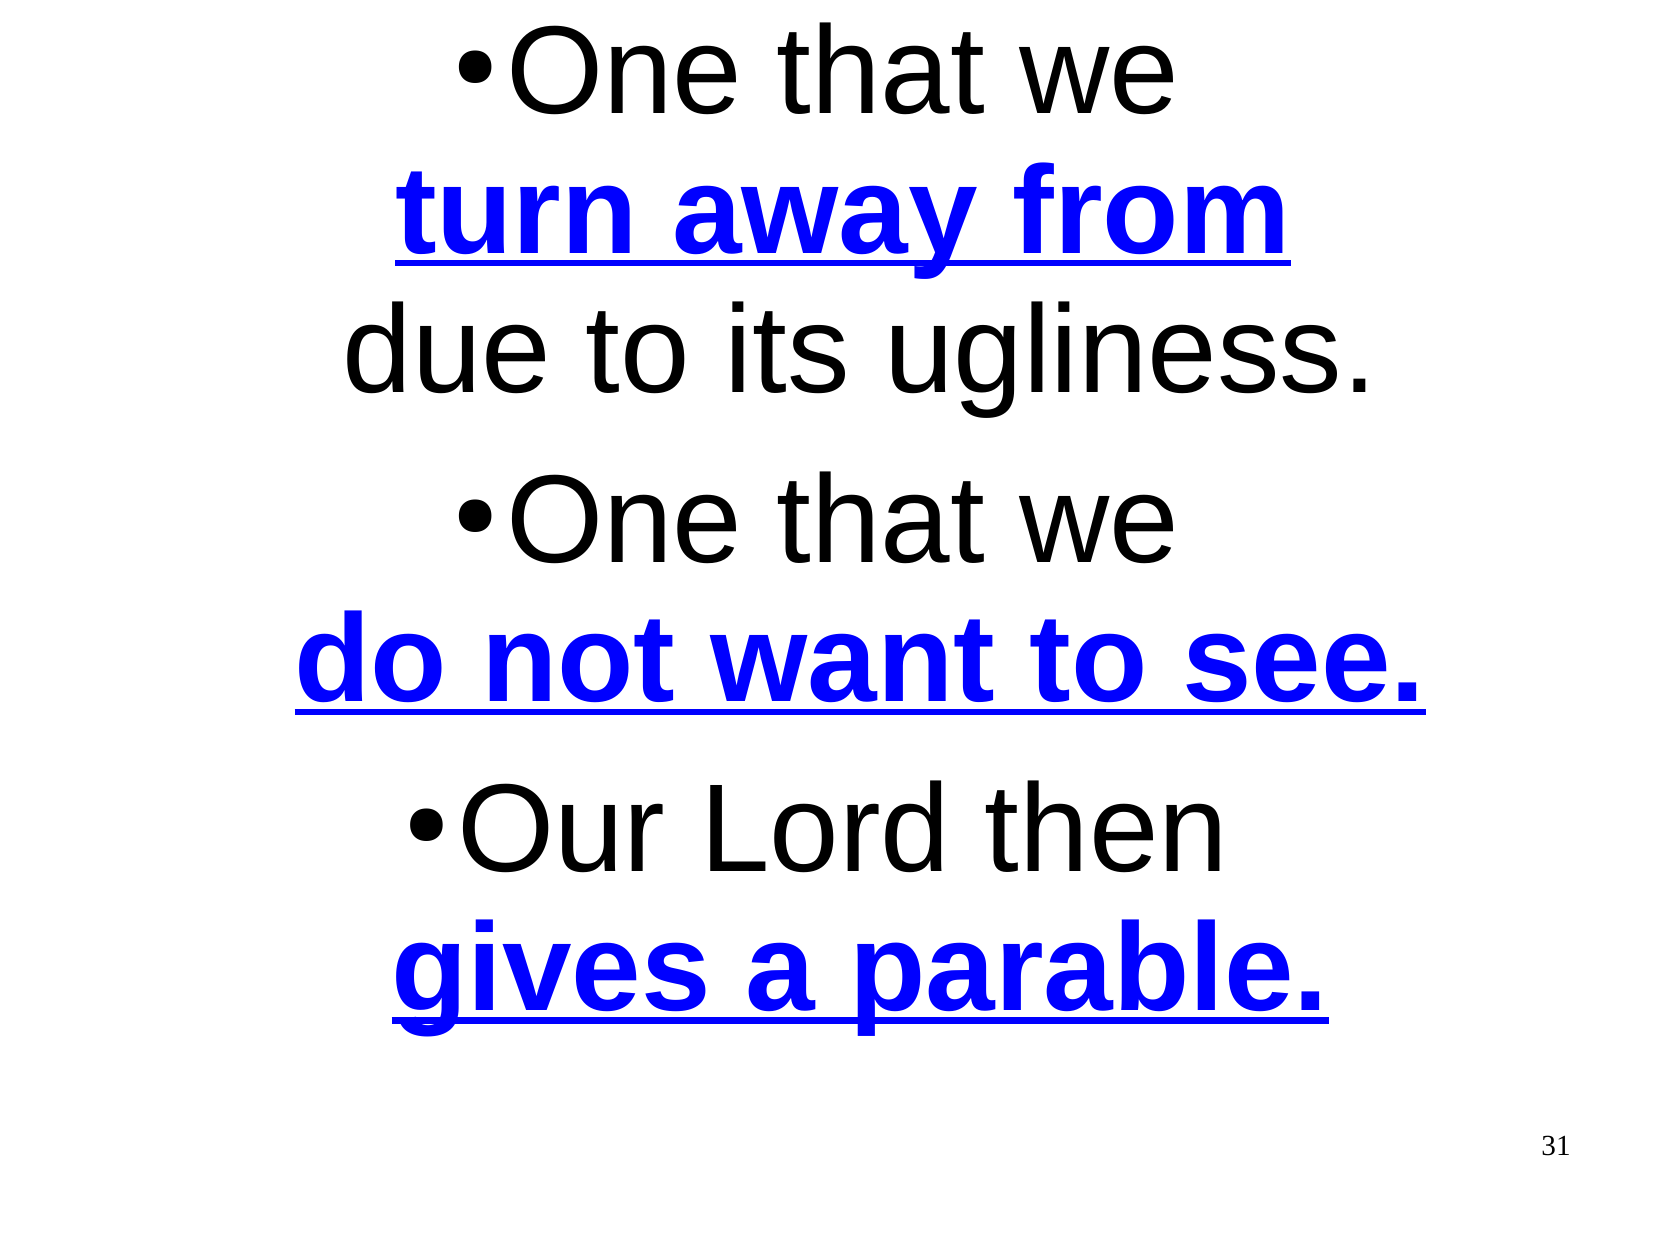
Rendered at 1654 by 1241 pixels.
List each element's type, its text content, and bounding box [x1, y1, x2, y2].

list One that we turn away from due to its ugliness. One that we do not want to see. Our Lord then gives a parable. [0, 0, 1651, 1238]
